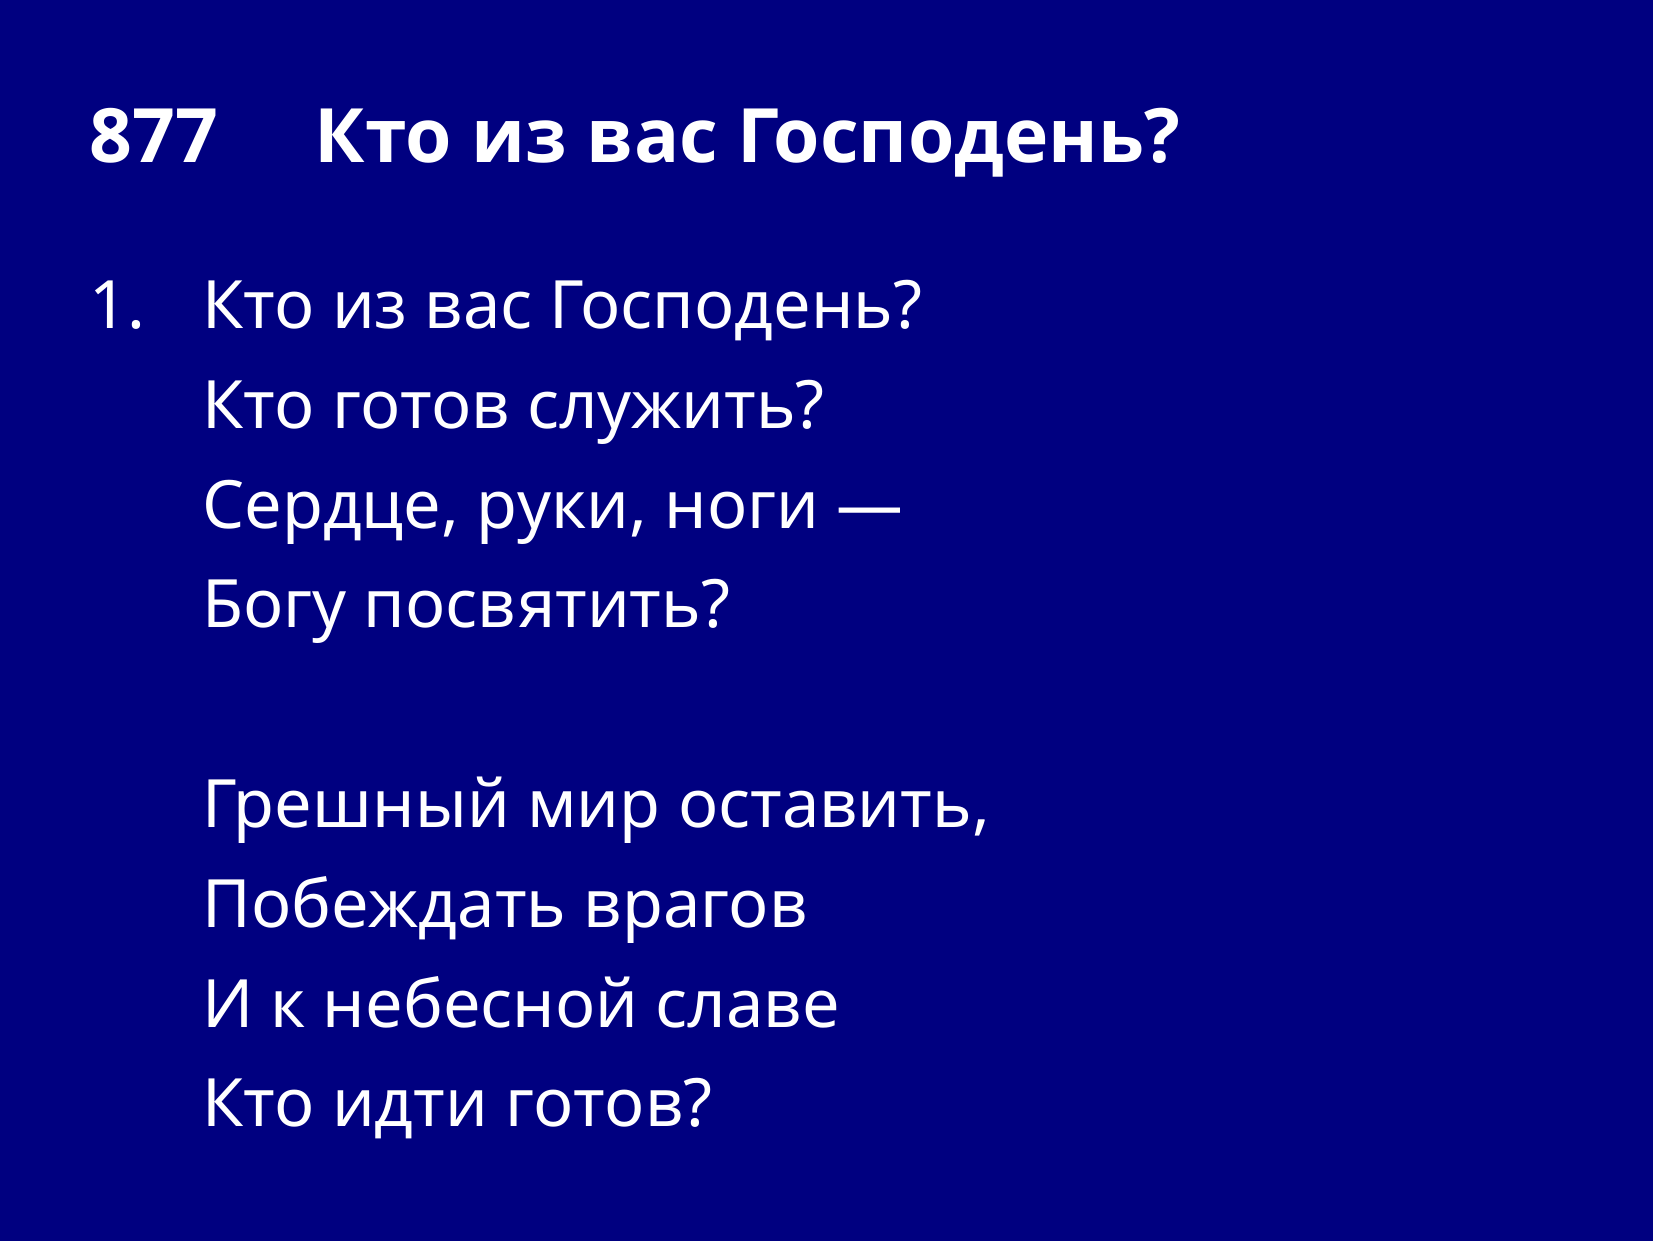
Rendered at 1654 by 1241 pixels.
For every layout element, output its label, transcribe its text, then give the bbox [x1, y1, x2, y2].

text_box 1. Кто из вас Господень? Кто готов служить? Сердце, руки, ноги ― Богу посвятить? Грешный мир оставить, Побеждать врагов И к небесной славе Кто идти готов? [75, 188, 1576, 1163]
text_box 877 Кто из вас Господень? [75, 75, 1576, 188]
